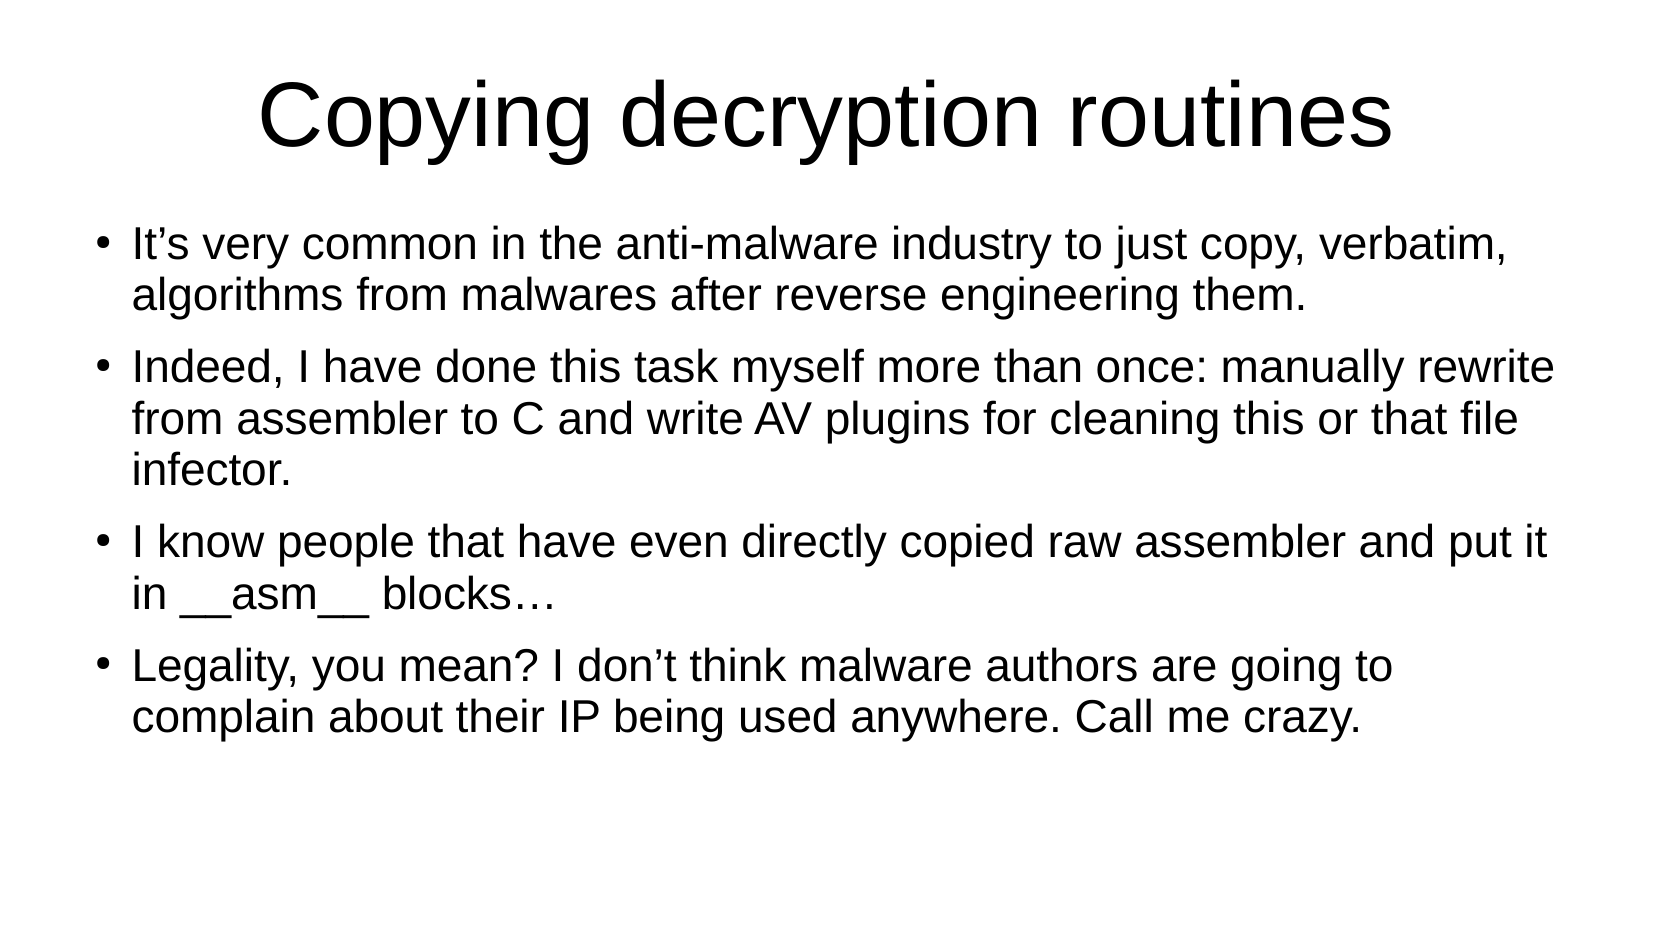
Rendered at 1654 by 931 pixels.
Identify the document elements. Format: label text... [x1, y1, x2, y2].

title Copying decryption routines [82, 37, 1571, 193]
list It’s very common in the anti-malware industry to just copy, verbatim, algorithms from malwares after reverse engineering them. Indeed, I have done this task myself more than once: manually rewrite from assembler to C and write AV plugins for cleaning this or that file infector. I know people that have even directly copied raw assembler and put it in __asm__ blocks… Legality, you mean? I don’t think malware authors are going to complain about their IP being used anywhere. Call me crazy. [82, 217, 1571, 758]
